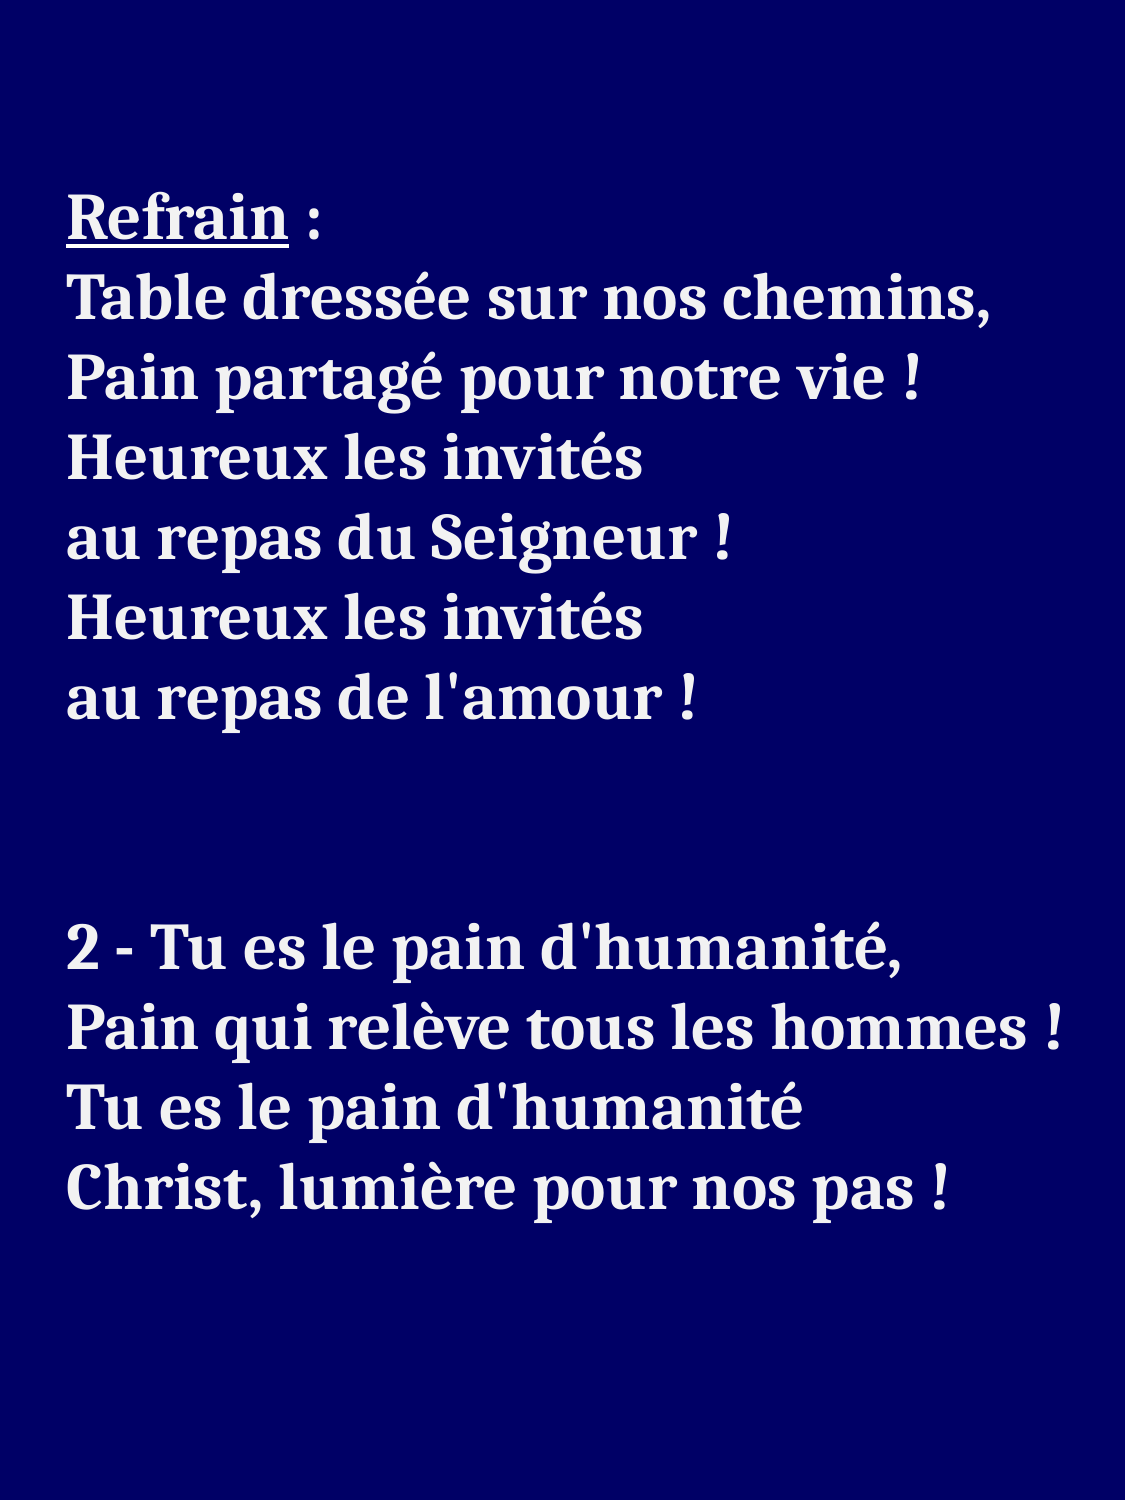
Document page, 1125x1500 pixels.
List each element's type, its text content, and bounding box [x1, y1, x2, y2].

text_box Refrain : Table dressée sur nos chemins, Pain partagé pour notre vie ! Heureux les invités au repas du Seigneur ! Heureux les invités au repas de l'amour ! 2 - Tu es le pain d'humanité, Pain qui relève tous les hommes ! Tu es le pain d'humanité Christ, lumière pour nos pas ! [51, 91, 1097, 1465]
